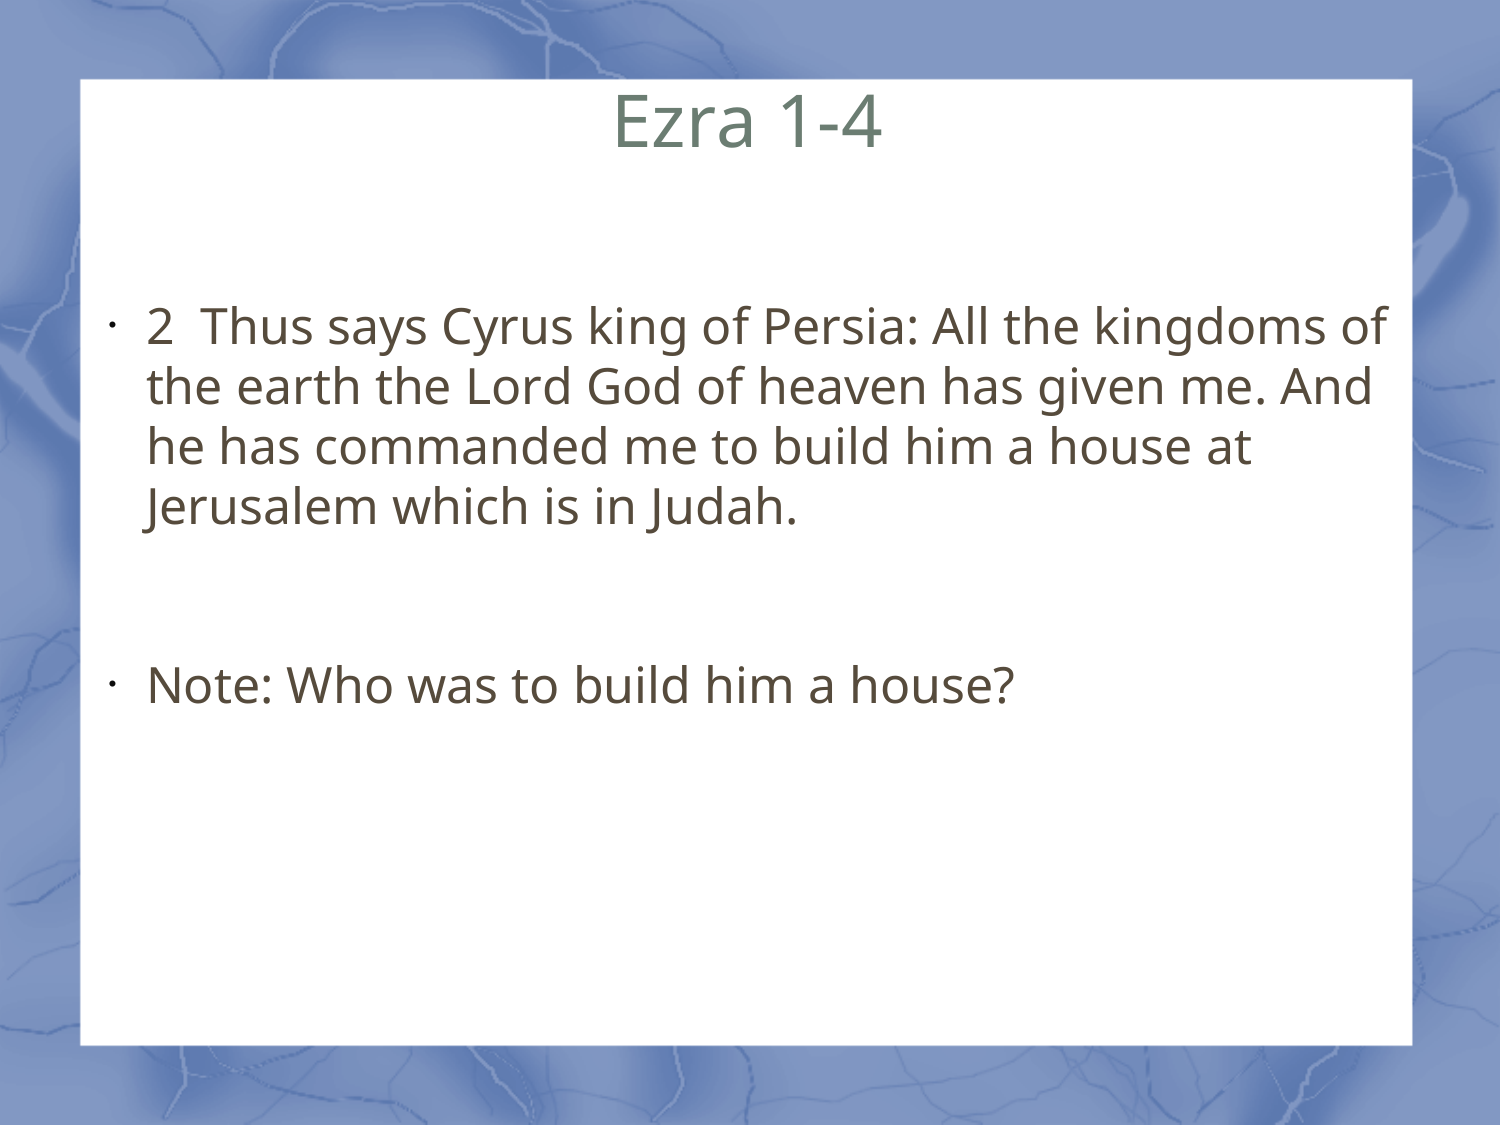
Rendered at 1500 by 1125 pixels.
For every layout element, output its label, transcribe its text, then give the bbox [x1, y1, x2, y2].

list 2 Thus says Cyrus king of Persia: All the kingdoms of the earth the Lord God of heaven has given me. And he has commanded me to build him a house at Jerusalem which is in Judah. Note: Who was to build him a house? [75, 287, 1425, 1005]
title Ezra 1-4 [69, 66, 1425, 238]
picture [0, 0, 1500, 1125]
